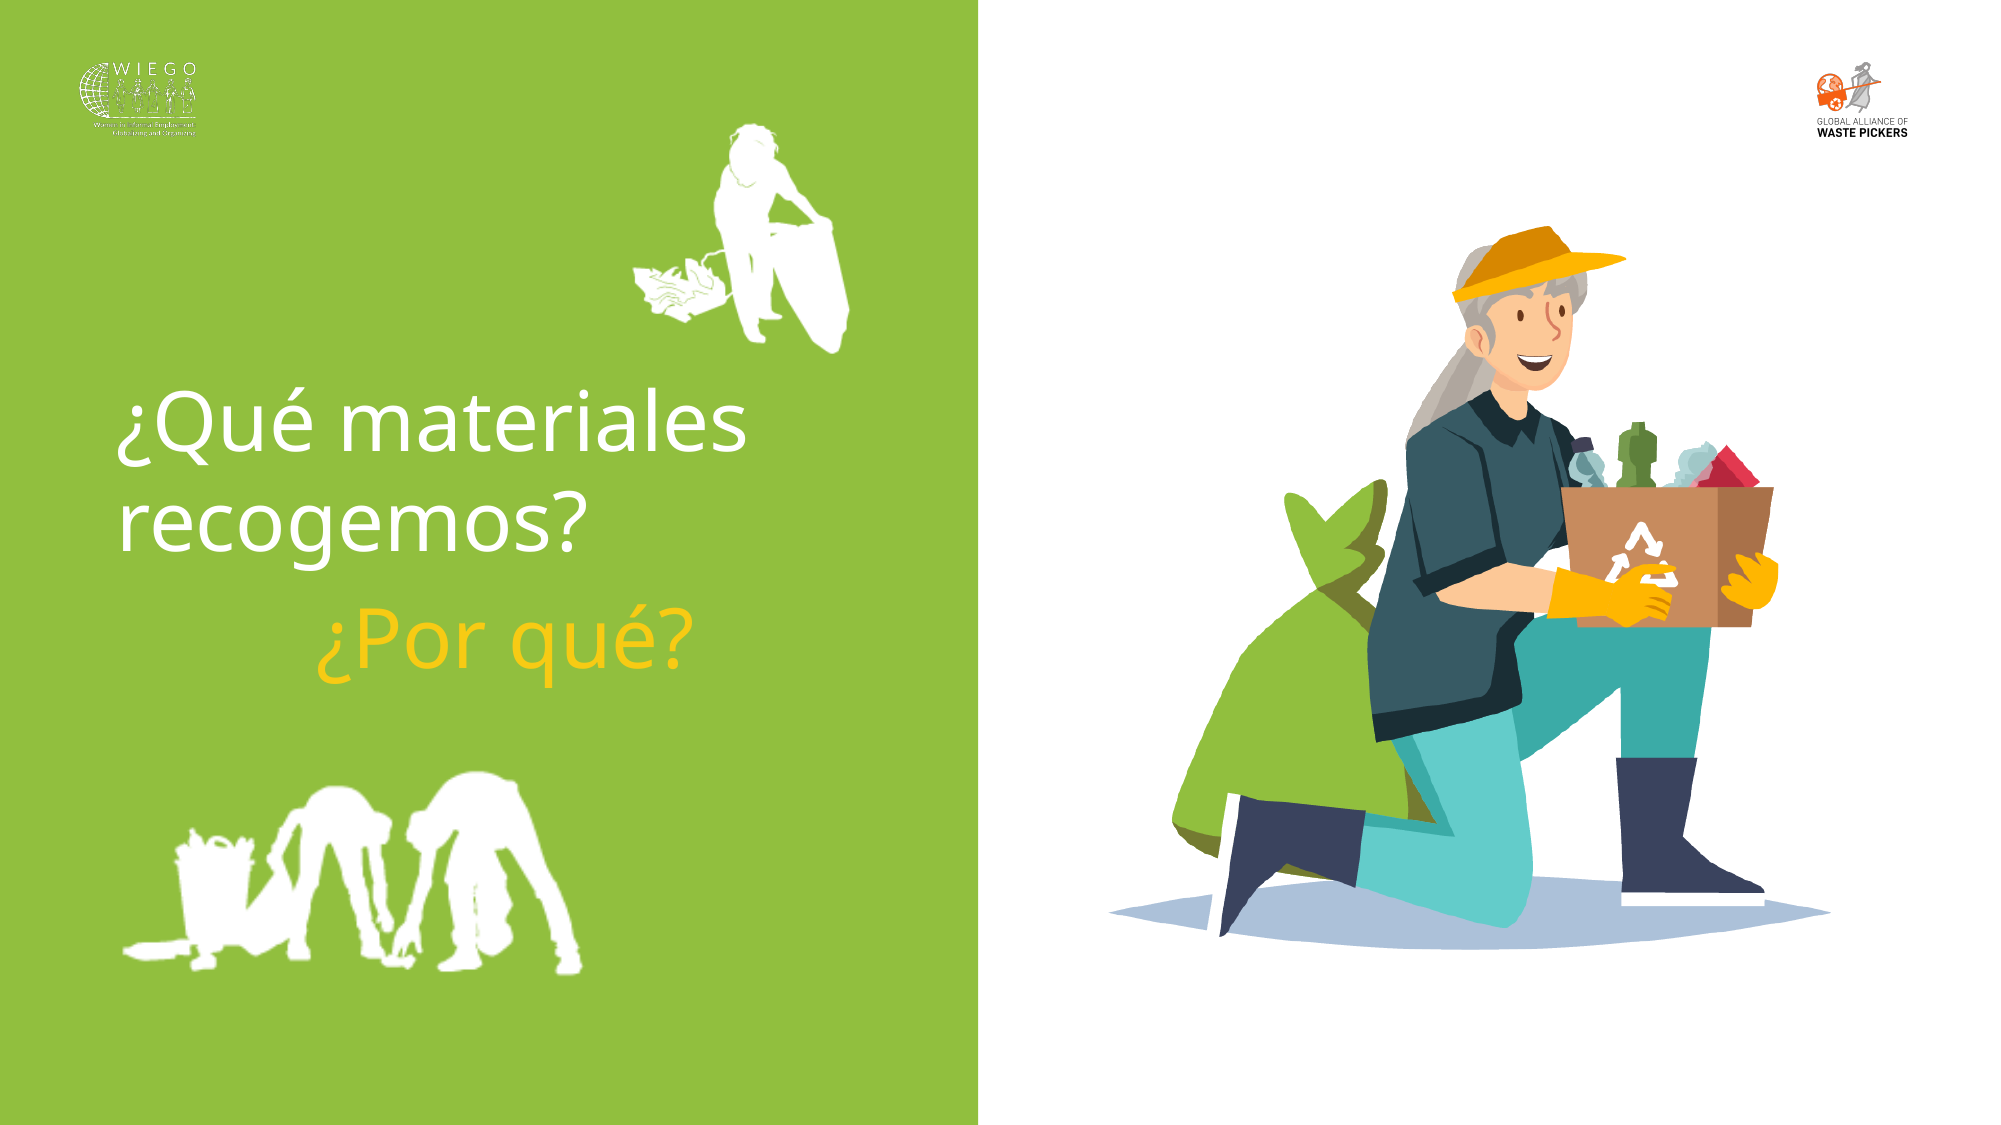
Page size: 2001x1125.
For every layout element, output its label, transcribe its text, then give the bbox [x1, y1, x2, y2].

text_box ¿Por qué? [623, 629, 646, 641]
picture [79, 62, 196, 137]
picture [1817, 62, 1908, 137]
text_box ¿Por qué? [301, 578, 781, 694]
text_box ¿Qué materiales recogemos? [101, 360, 913, 576]
picture [577, 81, 901, 404]
picture [1108, 226, 1831, 950]
picture [92, 588, 616, 1112]
